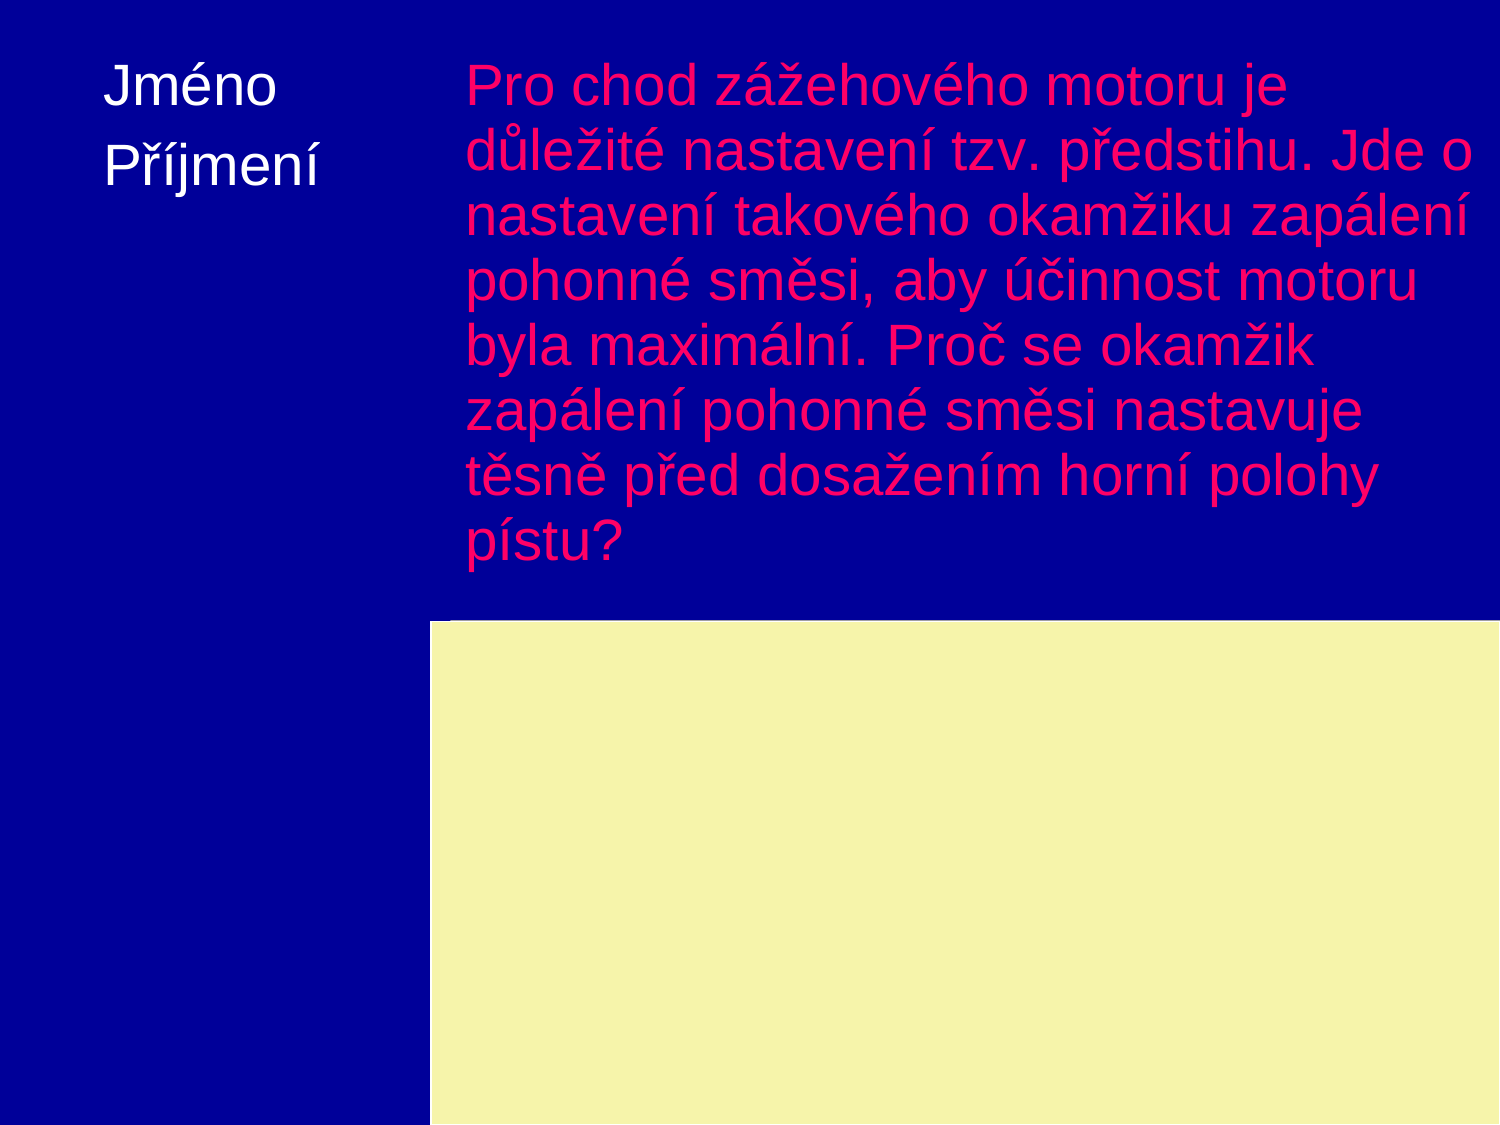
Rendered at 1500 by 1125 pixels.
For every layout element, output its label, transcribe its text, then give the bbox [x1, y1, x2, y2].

text_box Pro chod zážehového motoru je důležité nastavení tzv. předstihu. Jde o nastavení takového okamžiku zapálení pohonné směsi, aby účinnost motoru byla maximální. Proč se okamžik zapálení pohonné směsi nastavuje těsně před dosažením horní polohy pístu? [451, 45, 1500, 621]
text_box Jméno Příjmení [88, 45, 451, 621]
text_box [430, 621, 1500, 1125]
